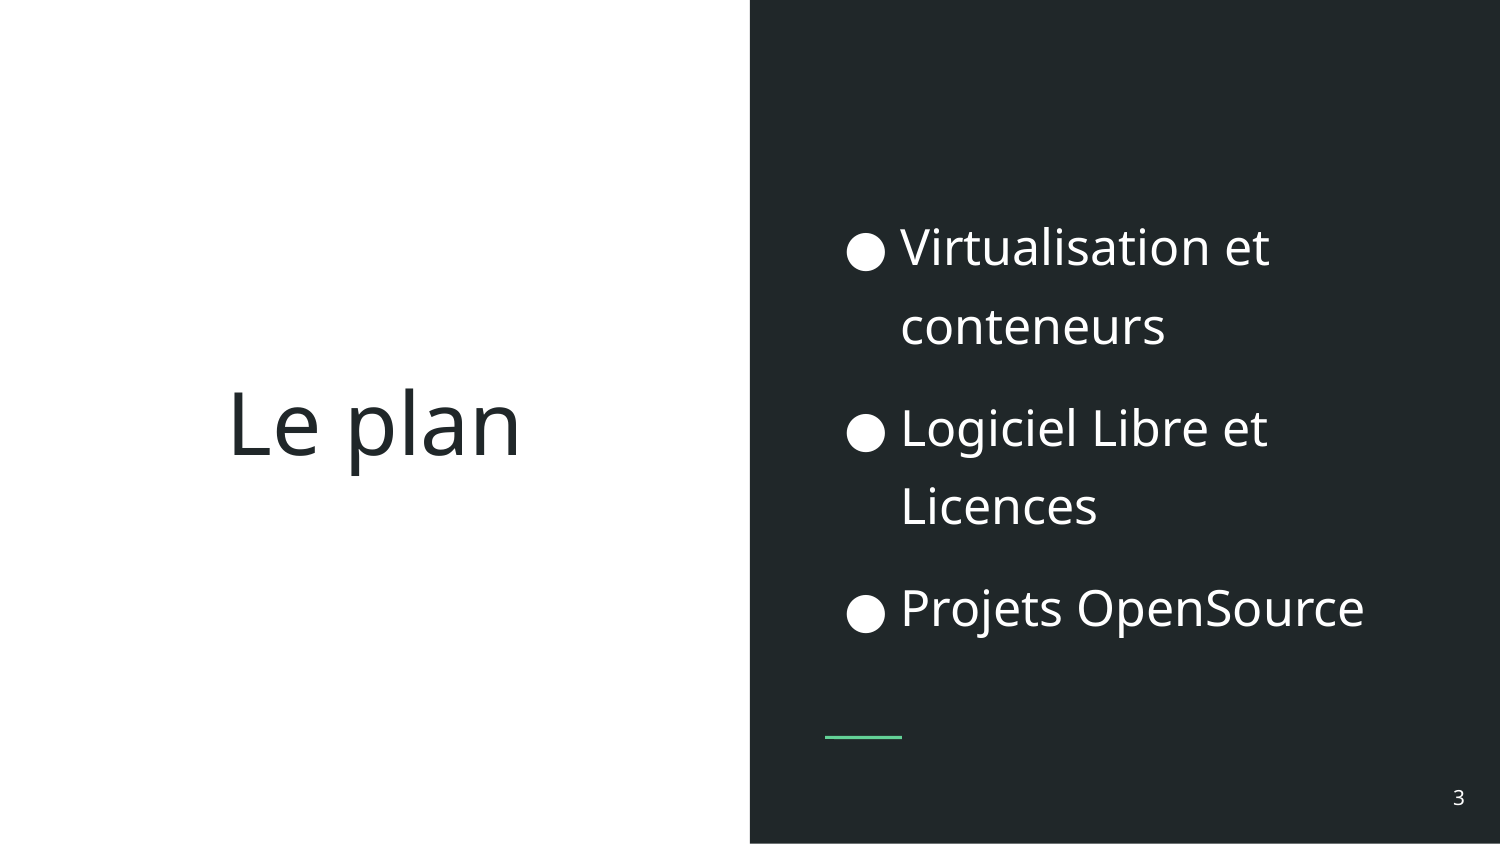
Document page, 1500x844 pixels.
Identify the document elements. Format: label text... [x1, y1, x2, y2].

list Virtualisation et conteneurs Logiciel Libre et Licences Projets OpenSource [810, 118, 1440, 725]
title Le plan [43, 281, 708, 562]
slide_number <numéro> [1389, 764, 1480, 830]
